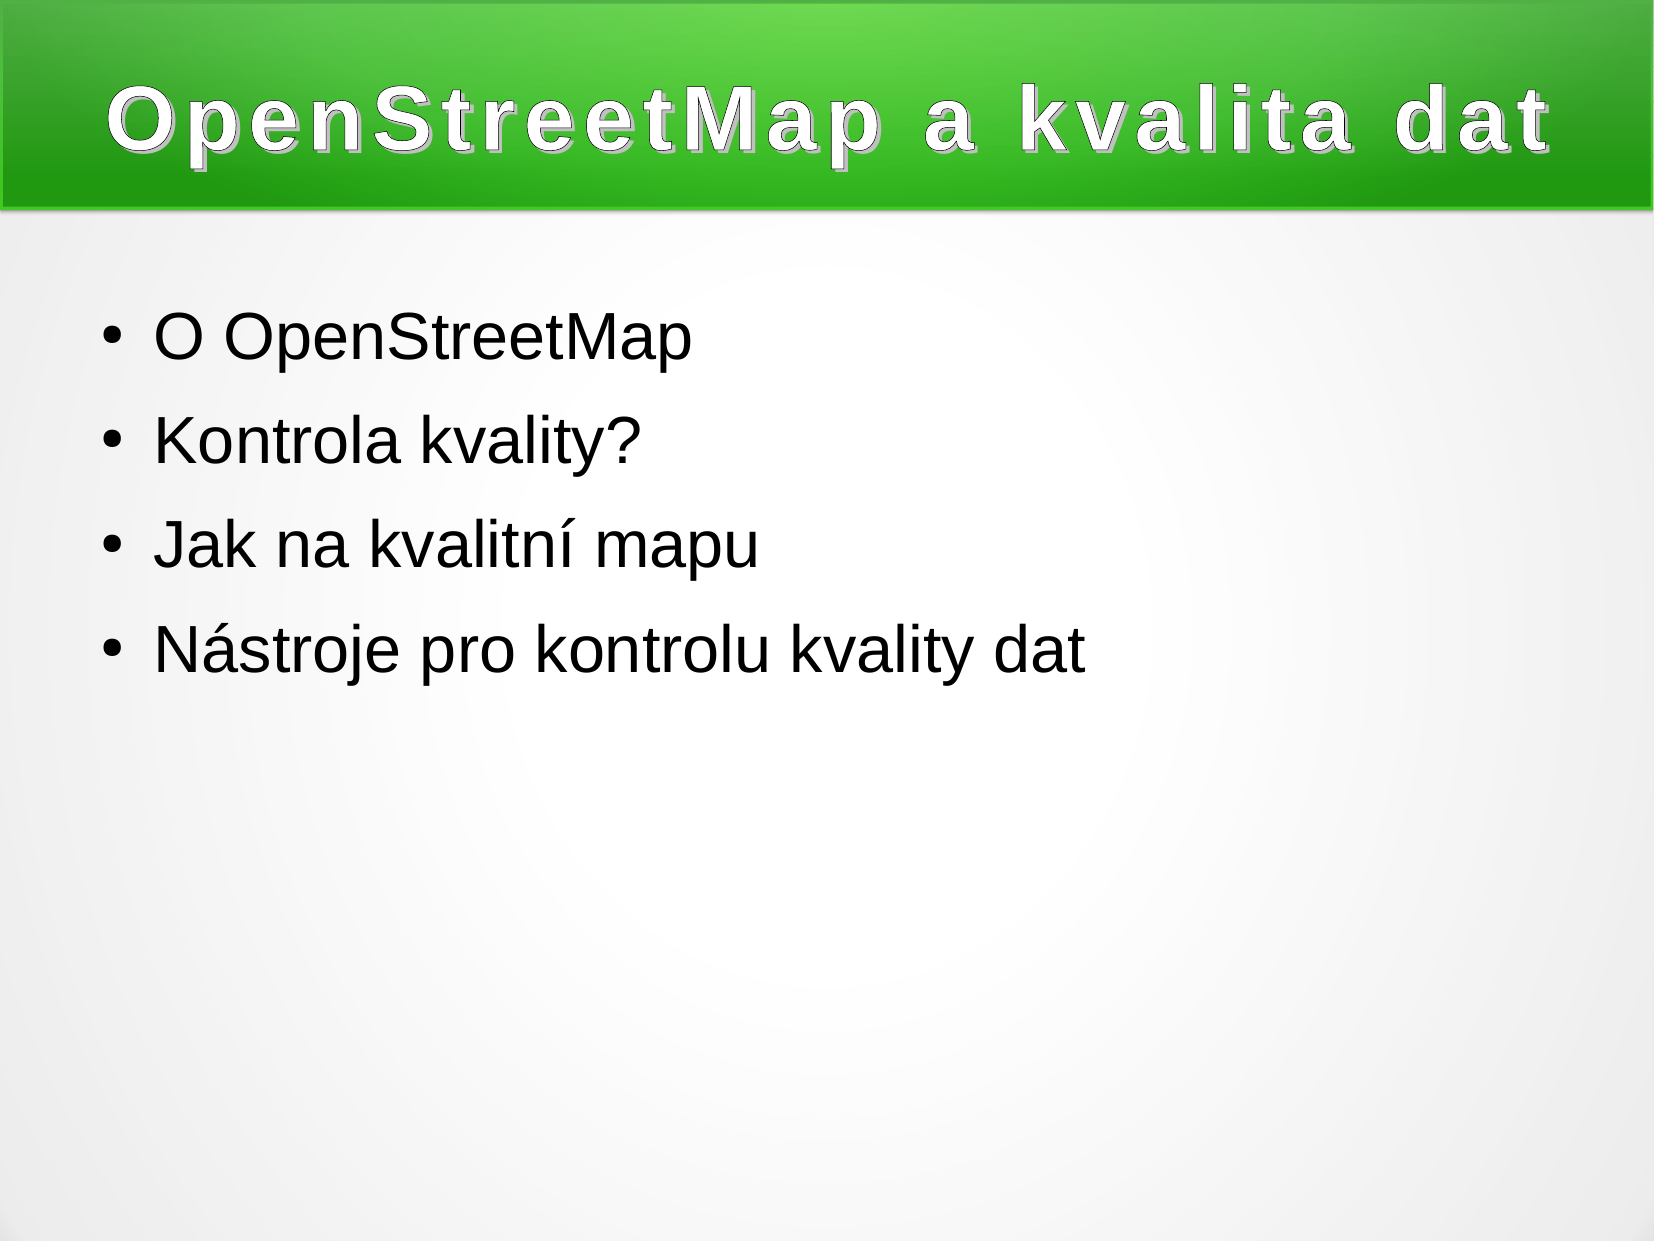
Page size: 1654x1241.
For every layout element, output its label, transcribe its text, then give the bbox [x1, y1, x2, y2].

title OpenStreetMap a kvalita dat [82, 47, 1571, 189]
list O OpenStreetMap Kontrola kvality? Jak na kvalitní mapu Nástroje pro kontrolu kvality dat [82, 299, 1571, 1019]
